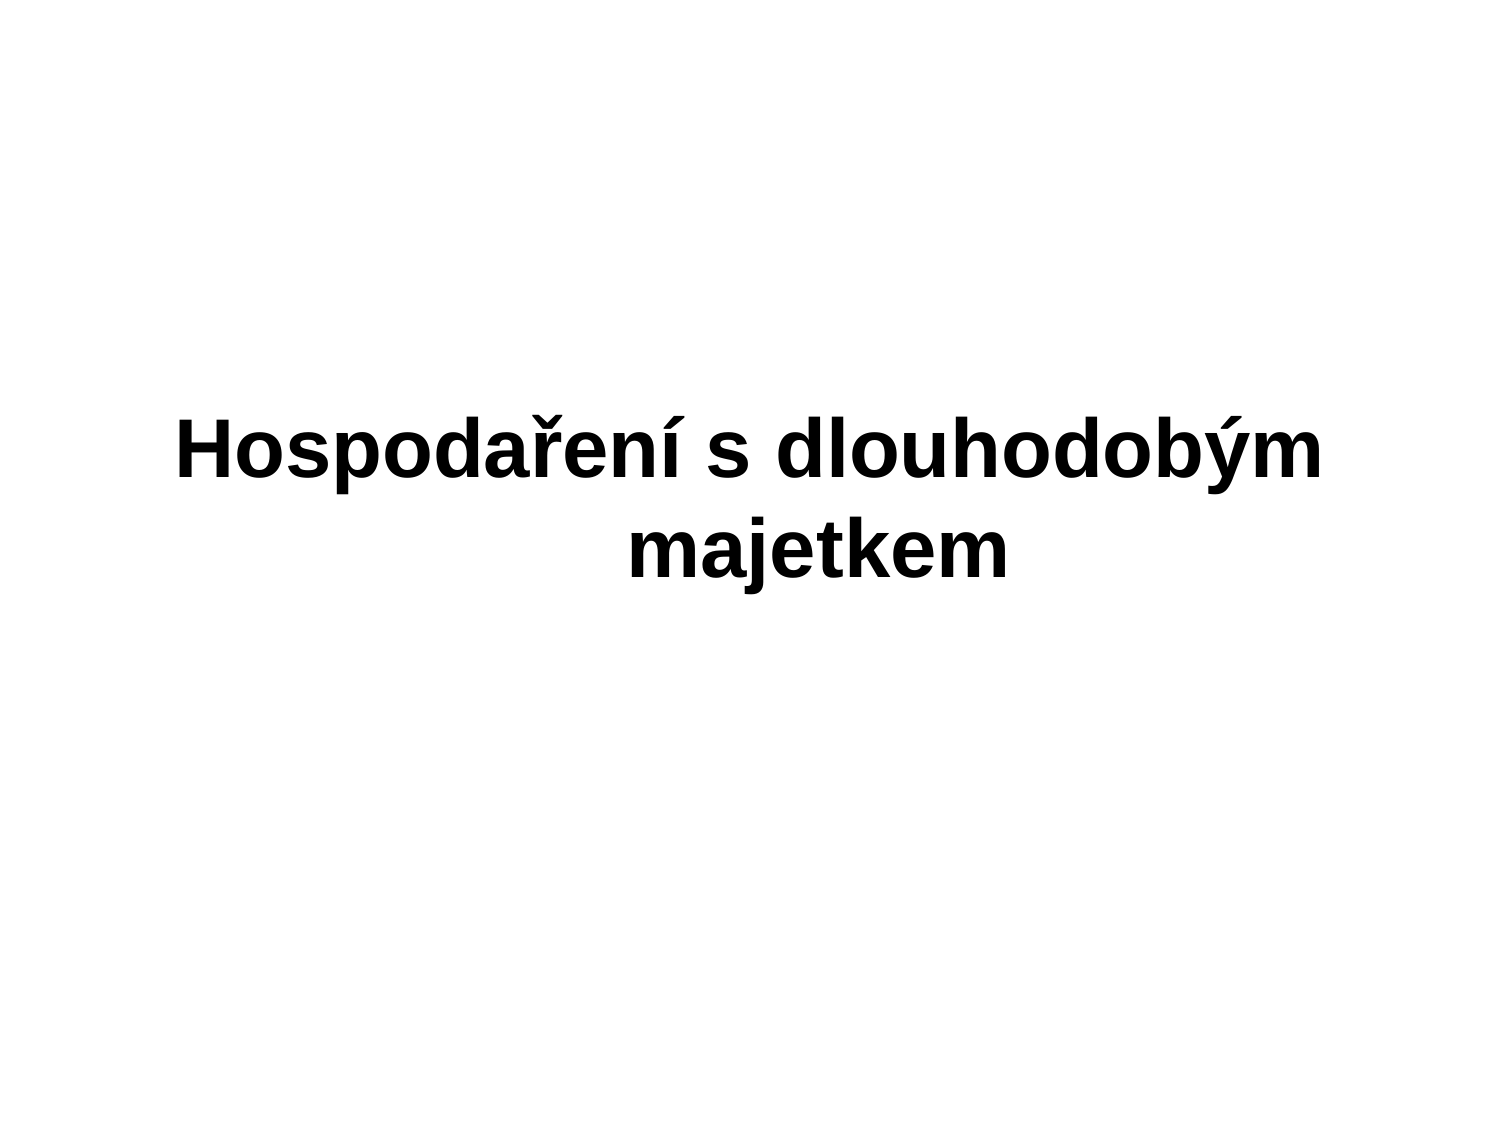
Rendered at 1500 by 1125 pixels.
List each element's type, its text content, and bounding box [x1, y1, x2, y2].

title Hospodaření s dlouhodobým majetkem [123, 373, 1377, 615]
